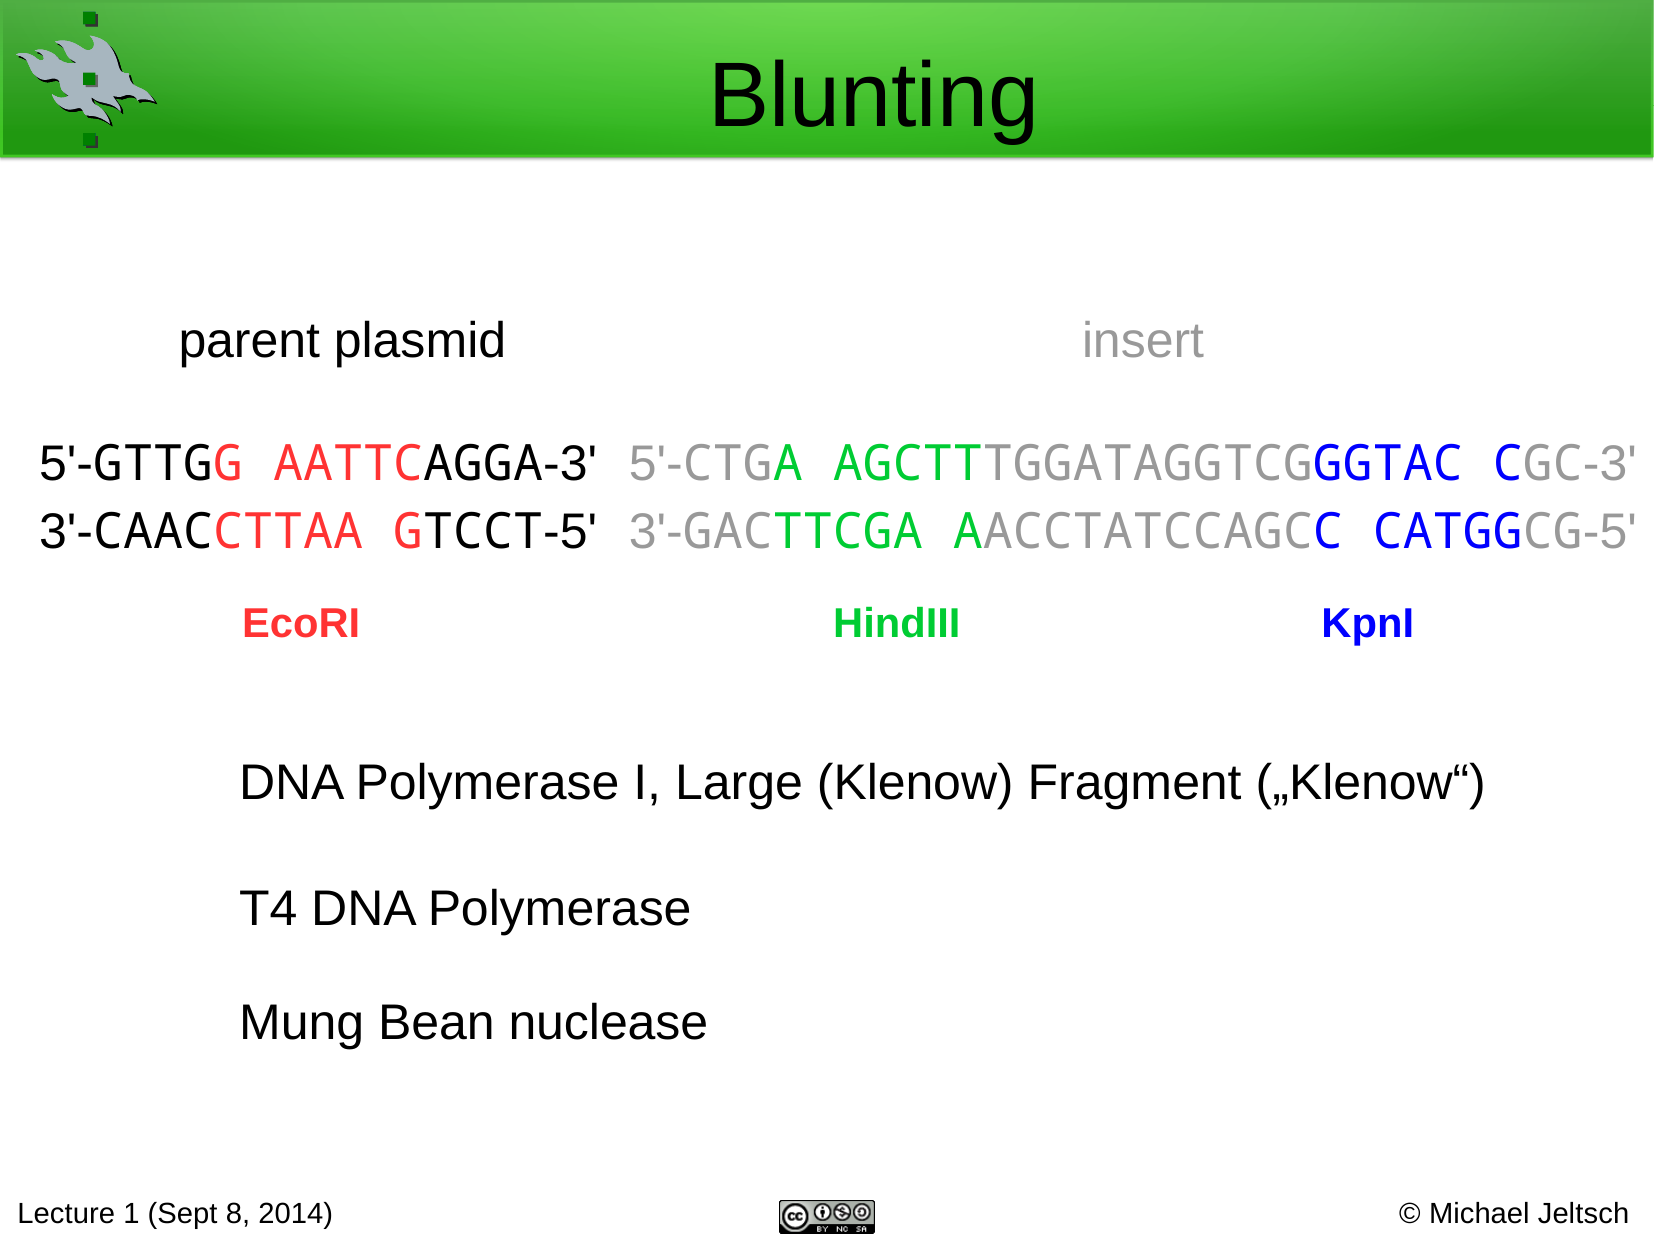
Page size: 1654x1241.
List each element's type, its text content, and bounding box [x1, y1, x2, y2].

text_box T4 DNA Polymerase [224, 873, 708, 949]
text_box DNA Polymerase I, Large (Klenow) Fragment („Klenow“) [224, 747, 1517, 823]
title Blunting [472, 23, 1276, 166]
text_box parent plasmid [163, 304, 522, 381]
text_box Mung Bean nuclease [224, 987, 725, 1063]
picture [779, 1200, 875, 1234]
text_box 5'-CTGA AGCTTTGGATAGGTCGGGTAC CGC-3' 3'-GACTTCGA AACCTATCCAGCC CATGGCG-5' [614, 419, 1653, 553]
text_box insert [1067, 304, 1220, 381]
text_box 5'-GTTGG AATTCAGGA-3' 3'-CAACCTTAA GTCCT-5' [24, 419, 612, 553]
text_box HindIII [818, 591, 976, 674]
text_box EcoRI [227, 591, 376, 674]
text_box KpnI [1306, 591, 1430, 674]
